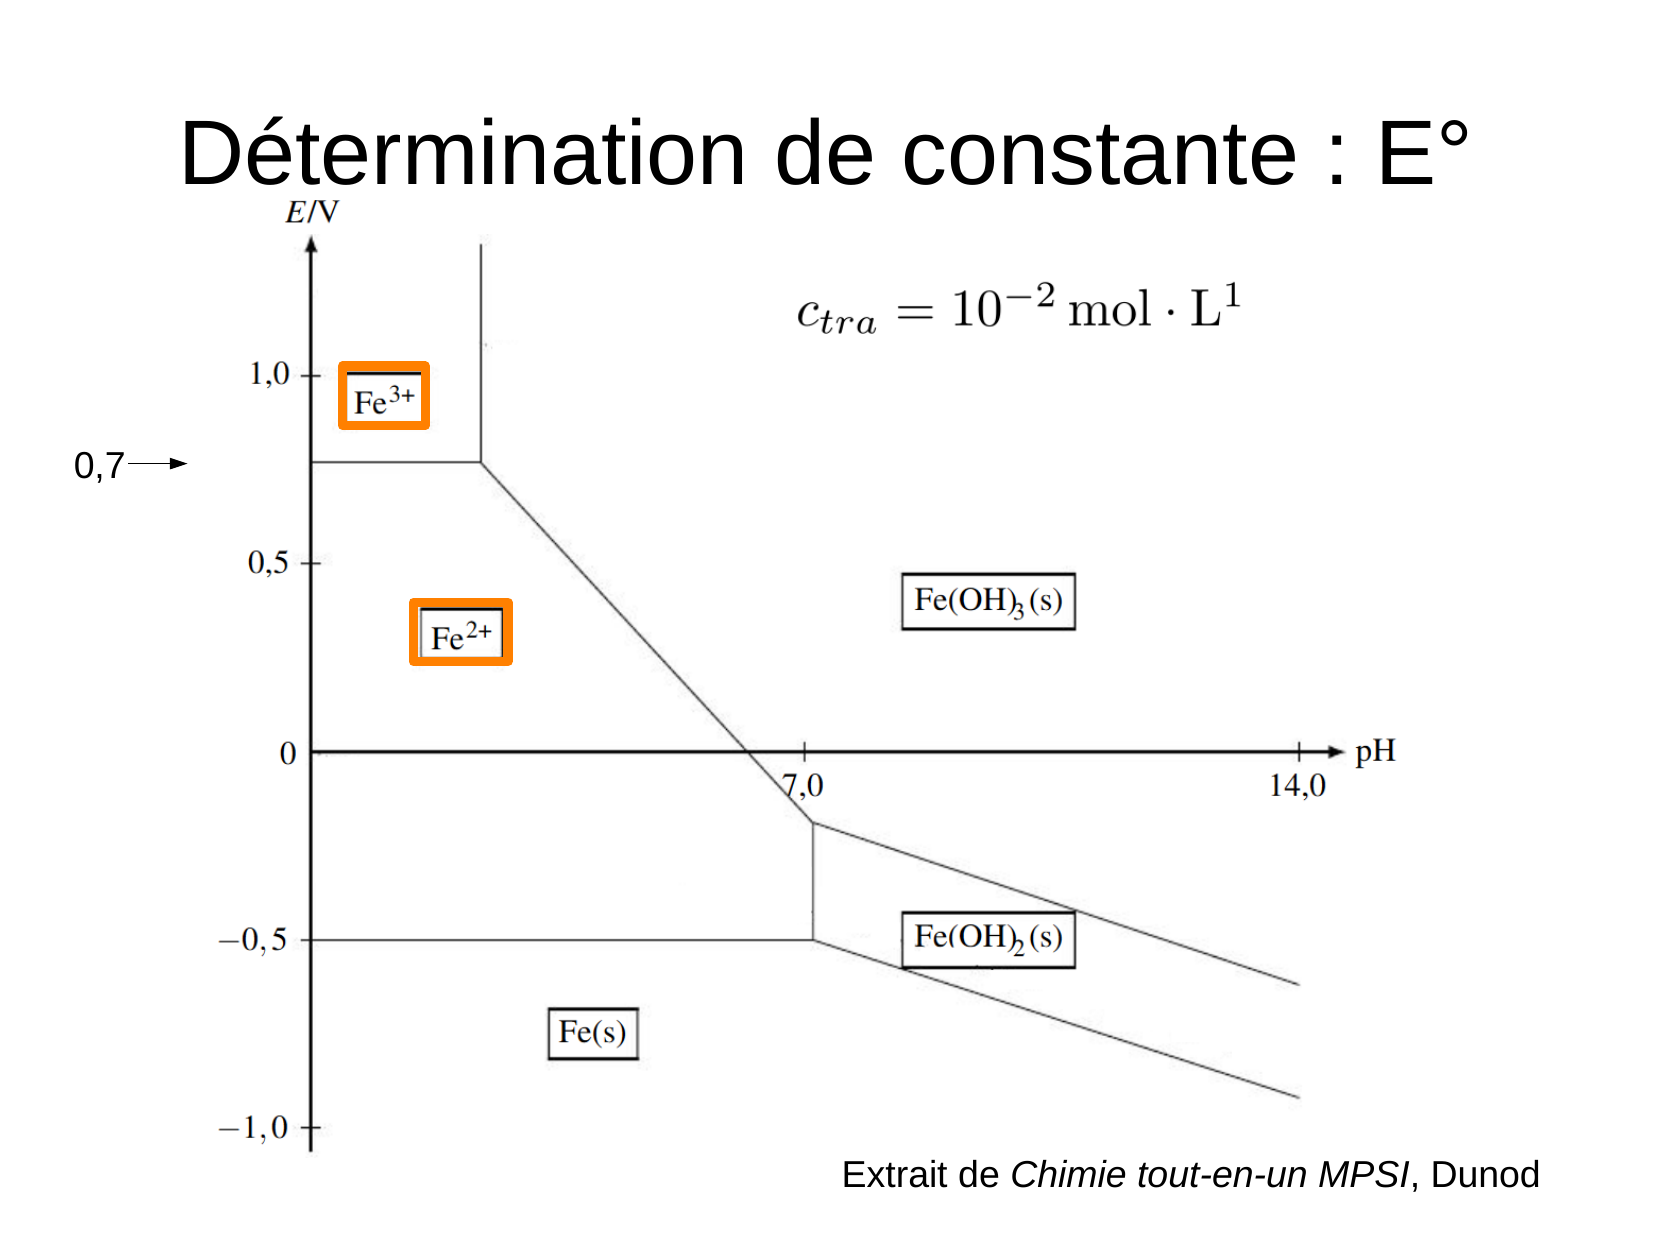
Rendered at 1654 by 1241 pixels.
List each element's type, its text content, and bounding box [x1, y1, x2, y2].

picture [197, 198, 1406, 1158]
text_box Extrait de Chimie tout-en-un MPSI, Dunod [826, 1145, 1556, 1203]
text_box 0,7 [59, 437, 154, 508]
title Détermination de constante : E° [82, 49, 1571, 257]
